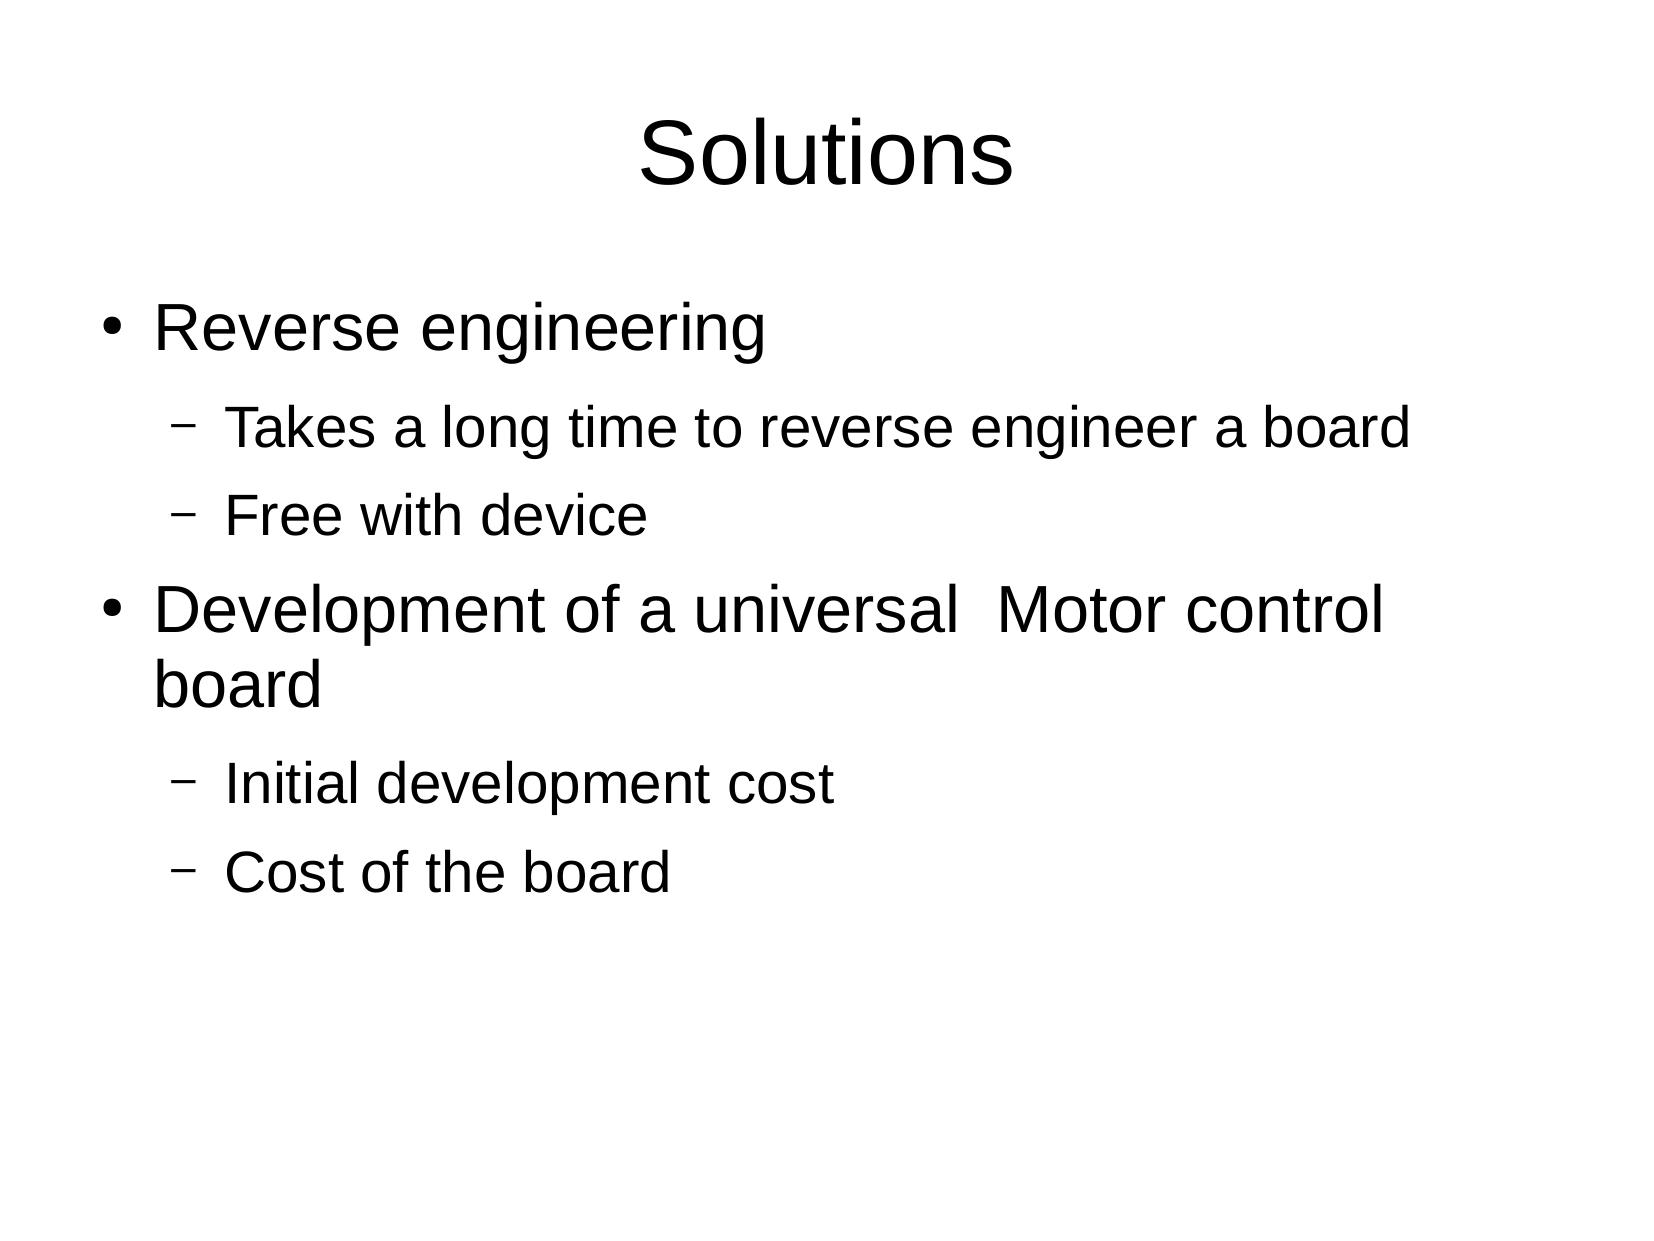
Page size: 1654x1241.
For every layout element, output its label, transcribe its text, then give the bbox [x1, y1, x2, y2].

list Reverse engineering Takes a long time to reverse engineer a board Free with device Development of a universal Motor control board Initial development cost Cost of the board [82, 290, 1538, 1010]
title Solutions [82, 49, 1571, 257]
